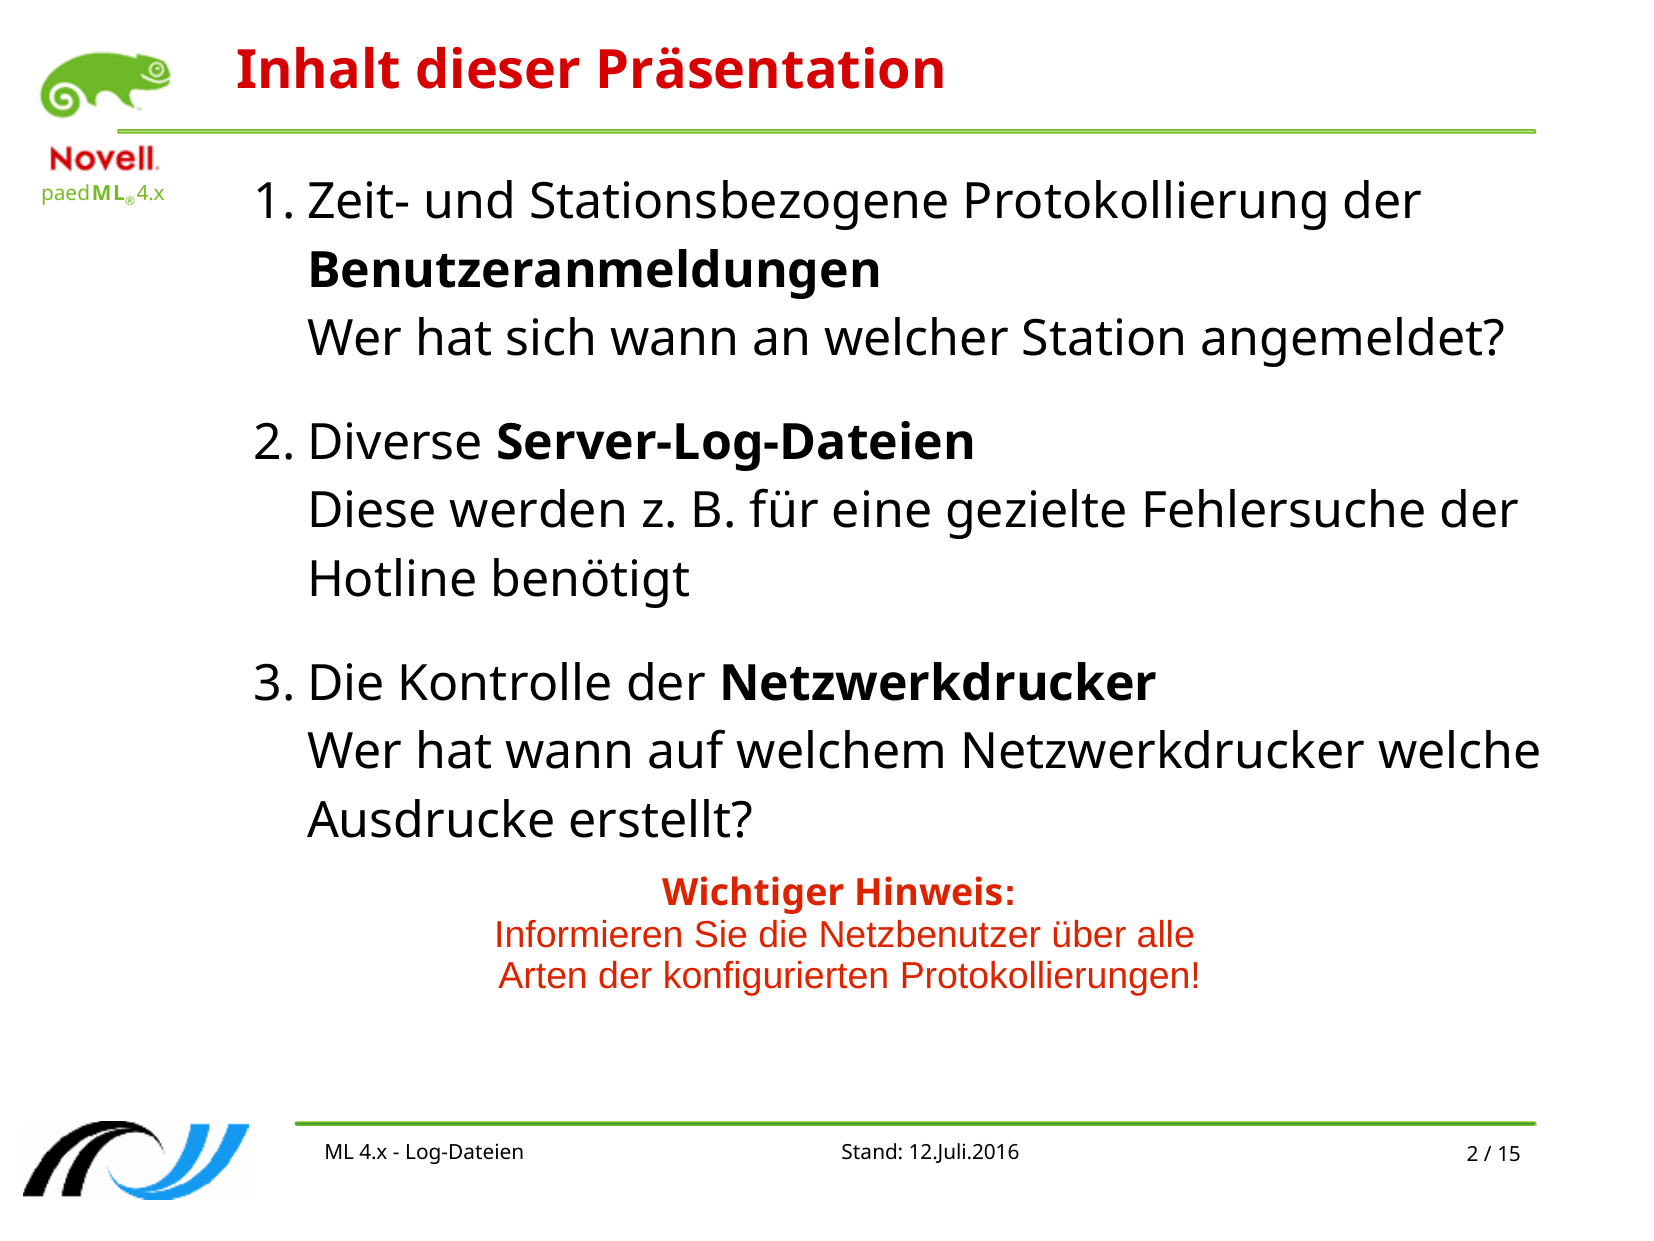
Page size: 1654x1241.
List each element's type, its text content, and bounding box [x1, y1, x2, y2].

text_box Wichtiger Hinweis: Informieren Sie die Netzbenutzer über alle Arten der konfigurierten Protokollierungen! [141, 864, 1548, 1046]
title Inhalt dieser Präsentation [236, 17, 1536, 119]
picture [23, 1121, 249, 1200]
picture [26, 35, 184, 193]
list Zeit- und Stationsbezogene Protokollierung der Benutzeranmeldungen Wer hat sich wann an welcher Station angemeldet? Diverse Server-Log-Dateien Diese werden z. B. für eine gezielte Fehlersuche der Hotline benötigt Die Kontrolle der Netzwerkdrucker Wer hat wann auf welchem Netzwerkdrucker welche Ausdrucke erstellt? [236, 165, 1565, 875]
